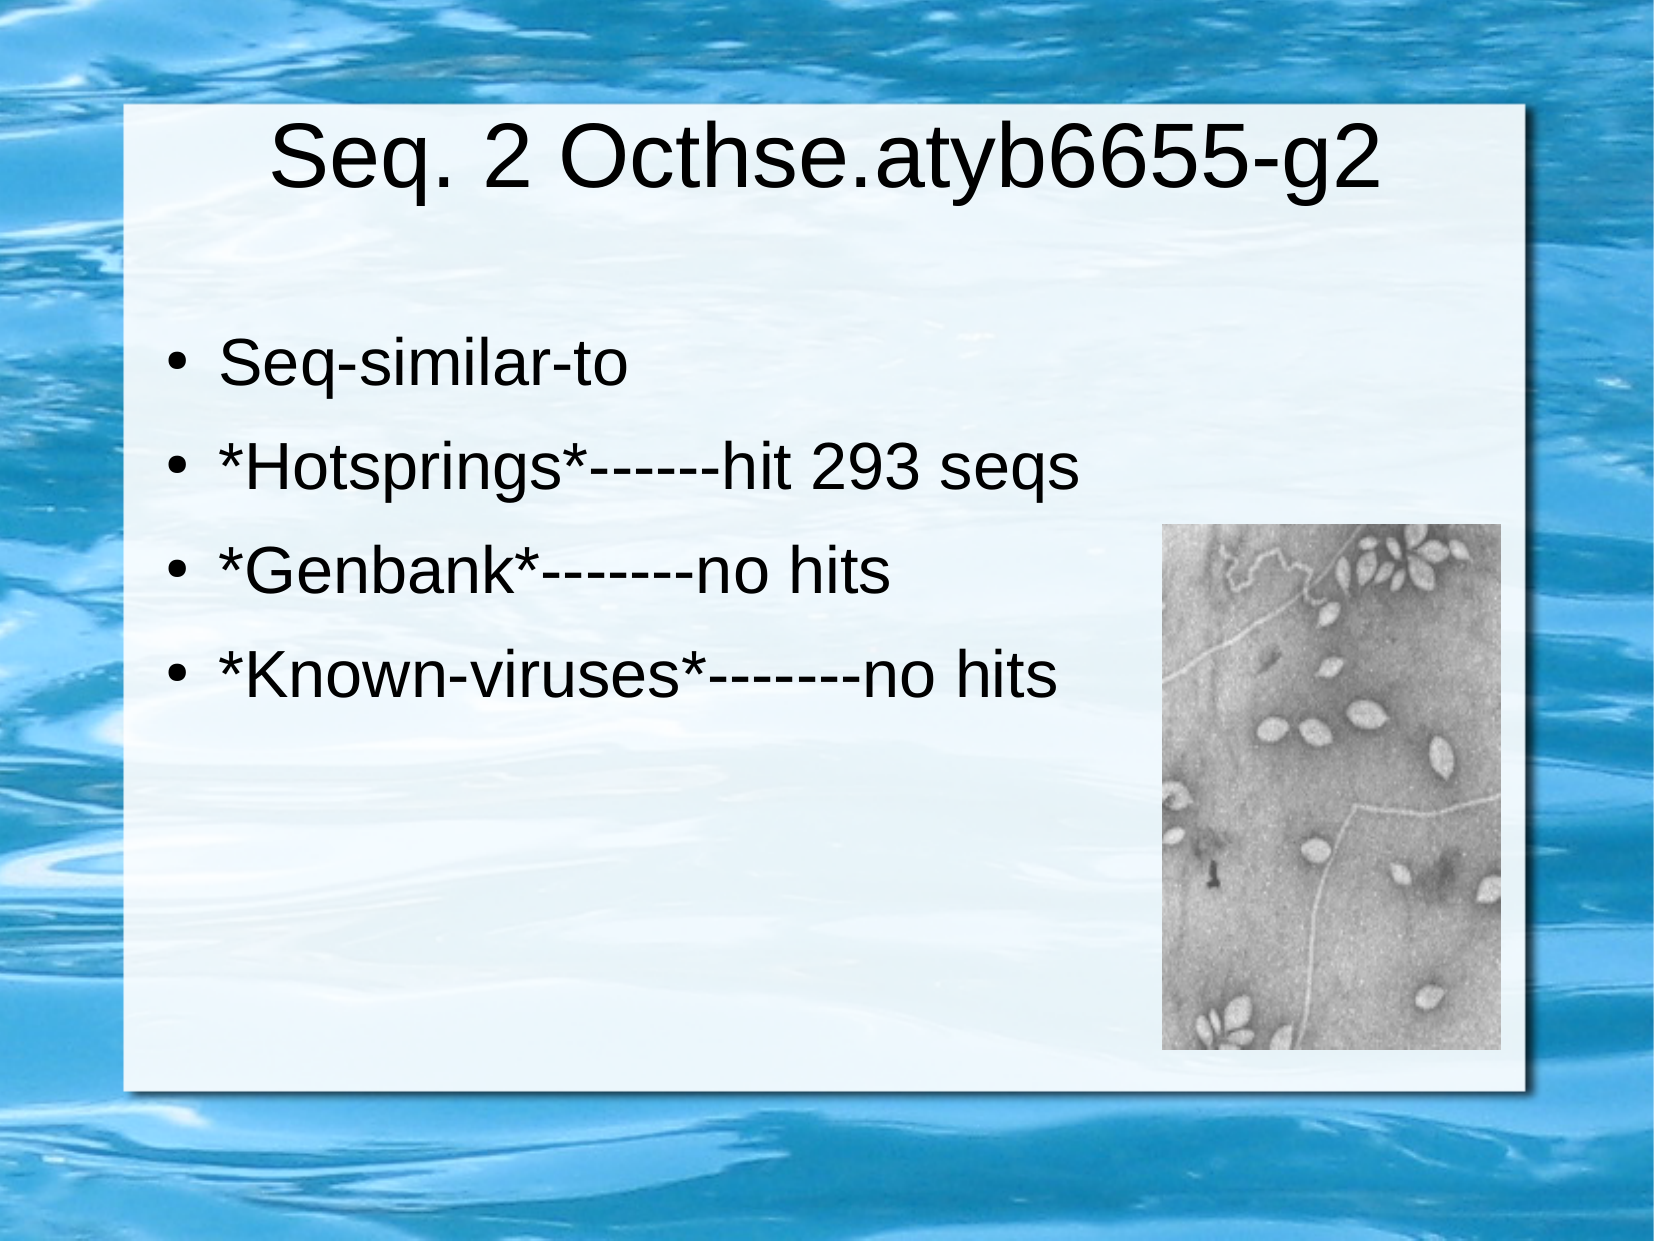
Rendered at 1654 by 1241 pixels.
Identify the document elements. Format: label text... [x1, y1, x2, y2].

title Seq. 2 Octhse.atyb6655-g2 [147, 104, 1506, 310]
picture [0, 0, 1654, 1241]
list Seq-similar-to *Hotsprings*------hit 293 seqs *Genbank*-------no hits *Known-viruses*-------no hits [147, 324, 1506, 1049]
